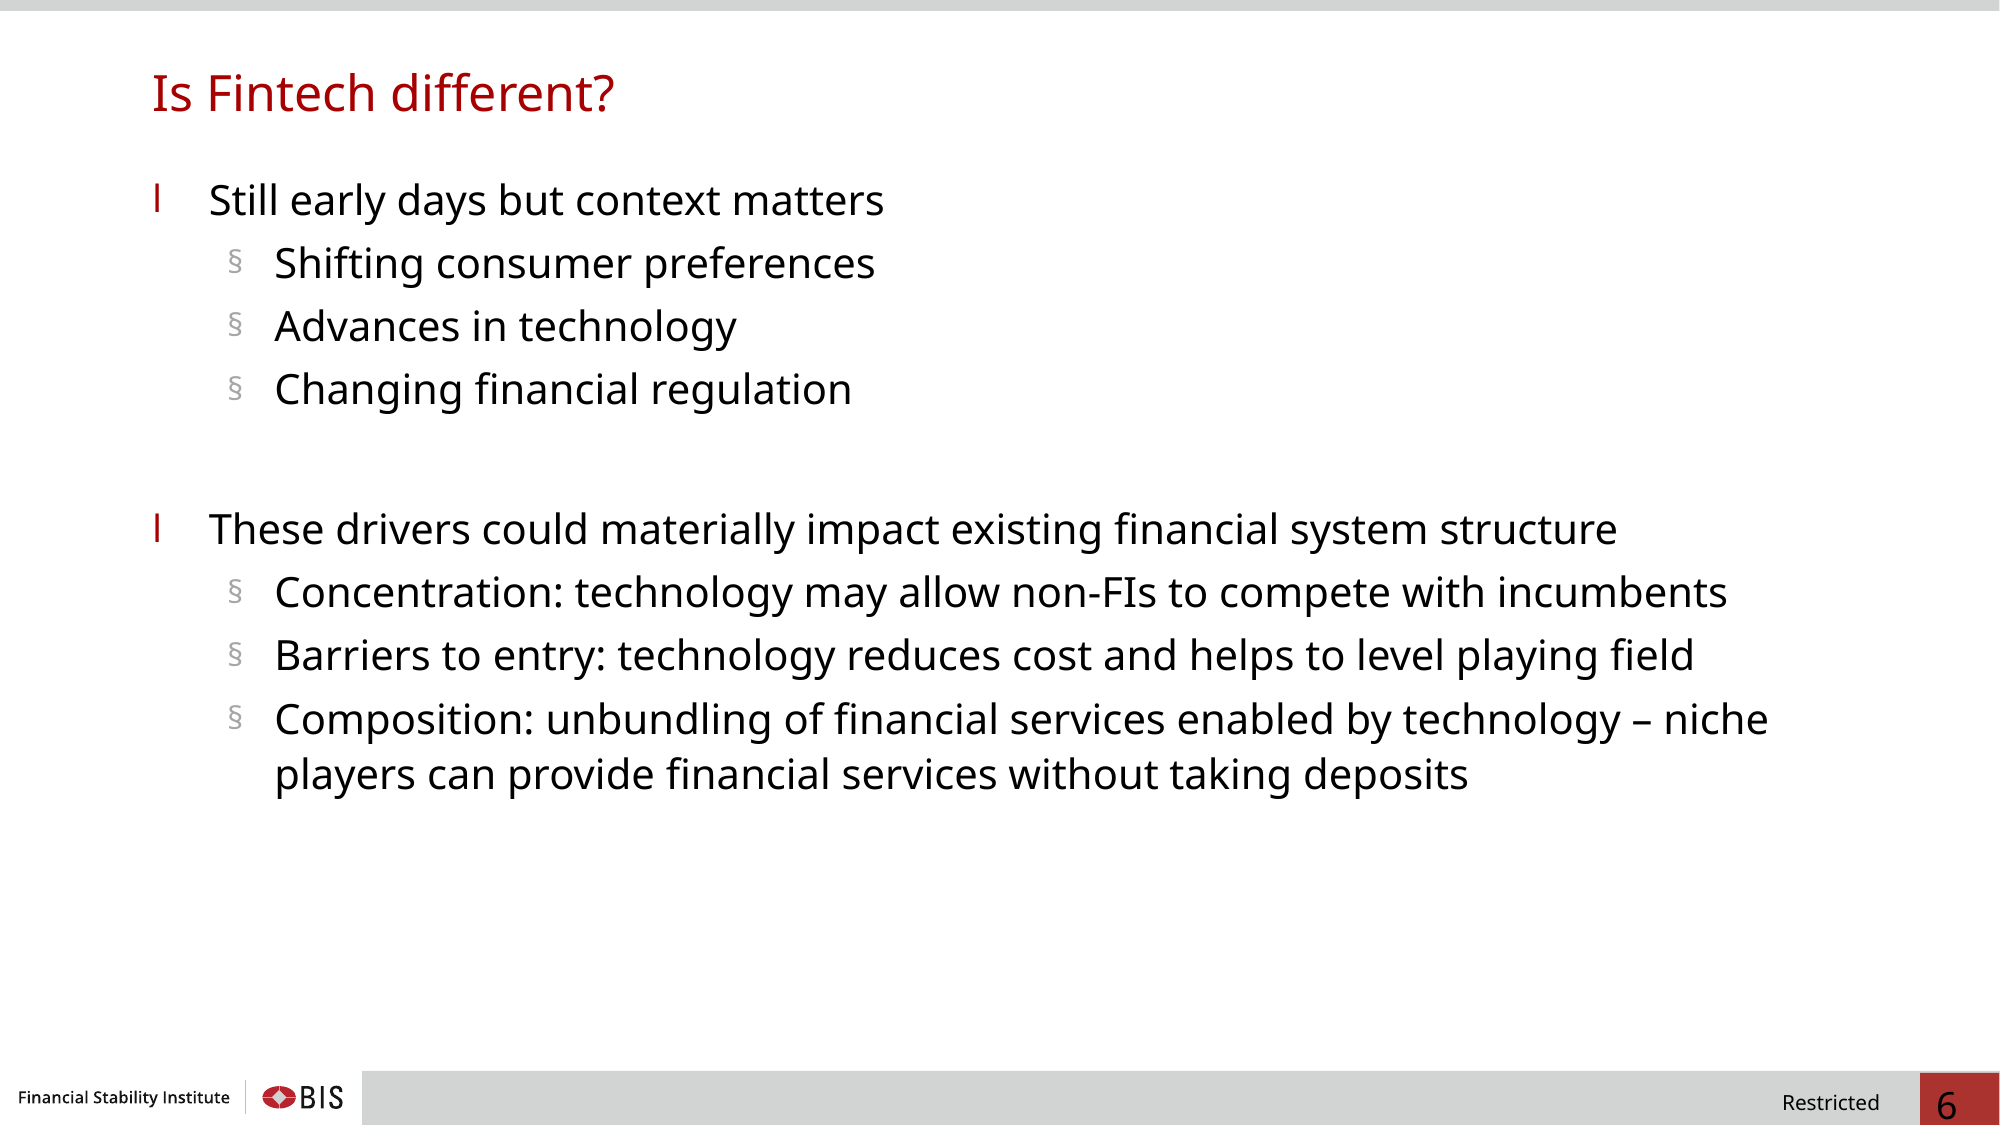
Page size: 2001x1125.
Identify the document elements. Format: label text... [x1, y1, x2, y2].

title Is Fintech different? [137, 54, 1364, 132]
list Still early days but context matters Shifting consumer preferences Advances in technology Changing financial regulation These drivers could materially impact existing financial system structure Concentration: technology may allow non-FIs to compete with incumbents Barriers to entry: technology reduces cost and helps to level playing field Composition: unbundling of financial services enabled by technology – niche players can provide financial services without taking deposits [137, 160, 1886, 1024]
slide_number <numéro> [1921, 1074, 2000, 1125]
